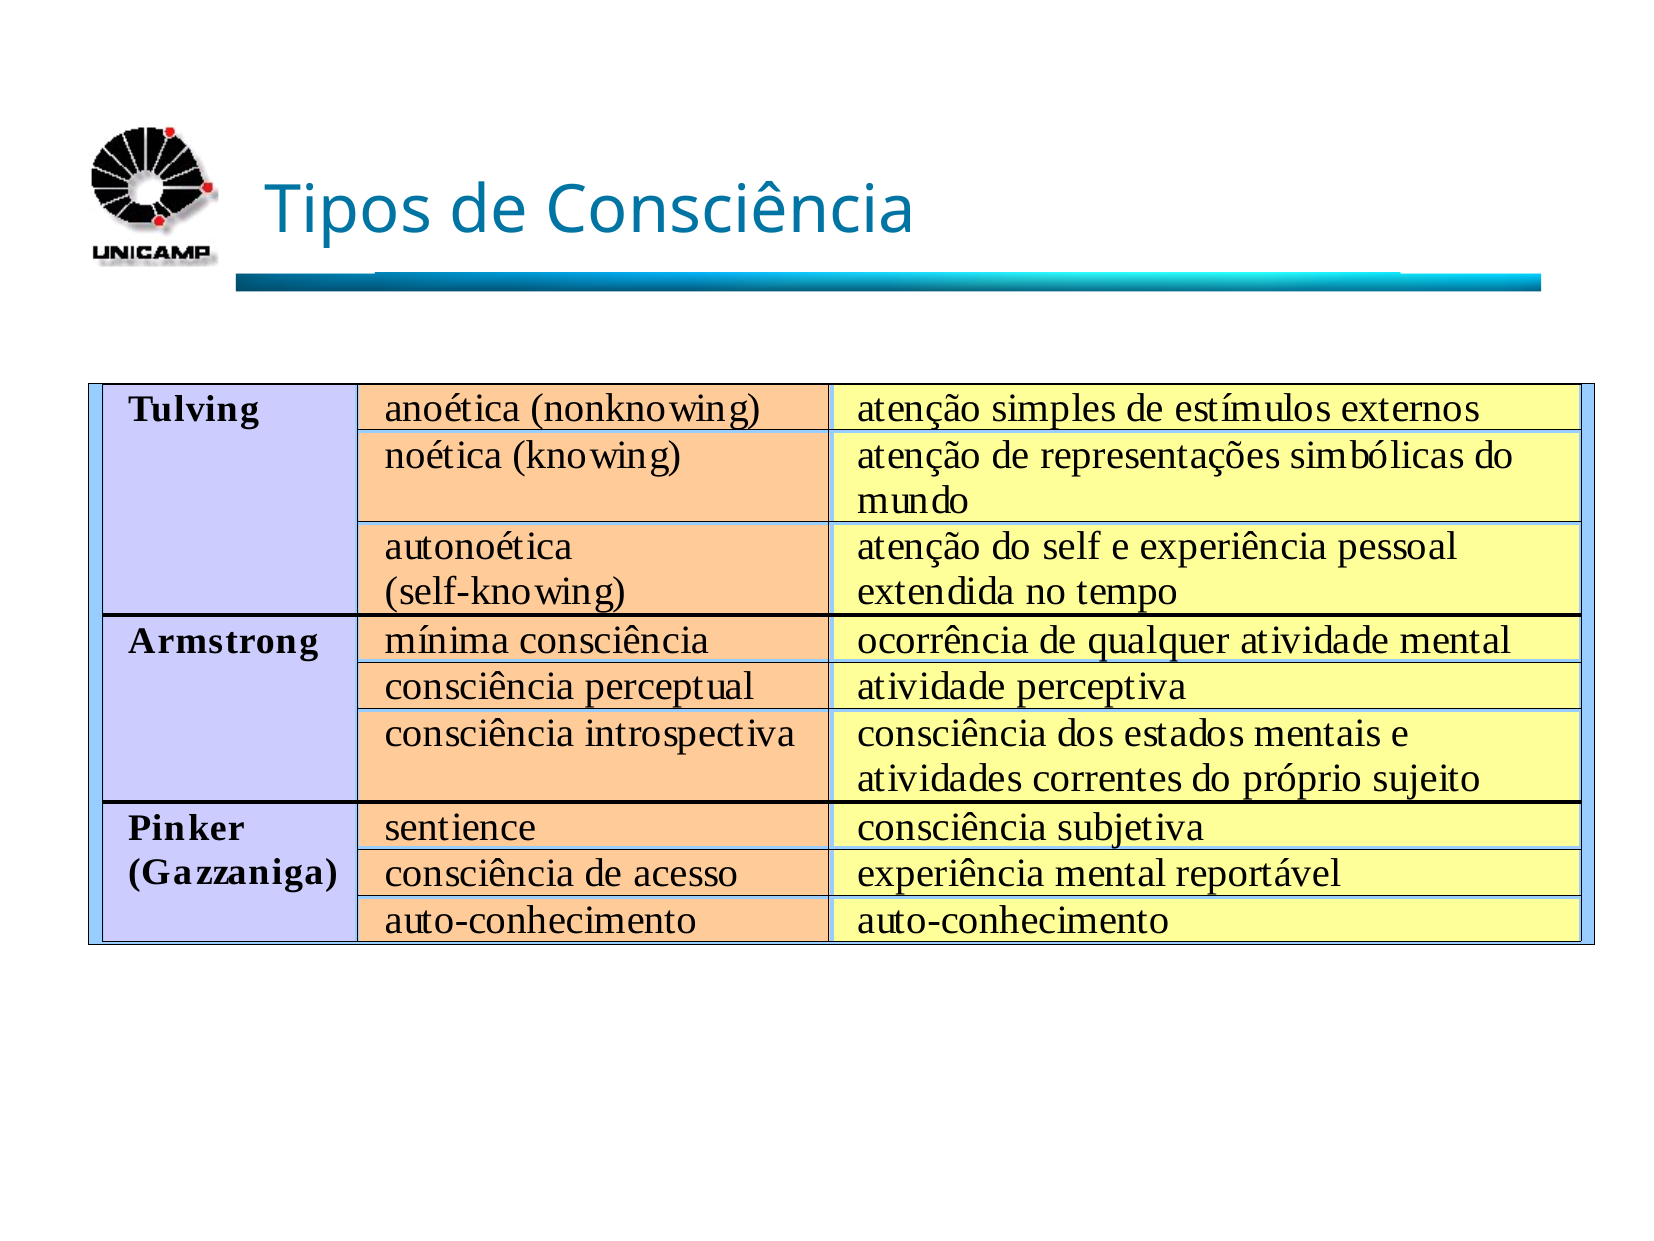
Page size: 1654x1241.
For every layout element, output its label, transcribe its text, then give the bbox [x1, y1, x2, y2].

title Tipos de Consciência [264, 42, 1534, 250]
picture [125, 272, 1654, 295]
chart [88, 383, 1595, 945]
